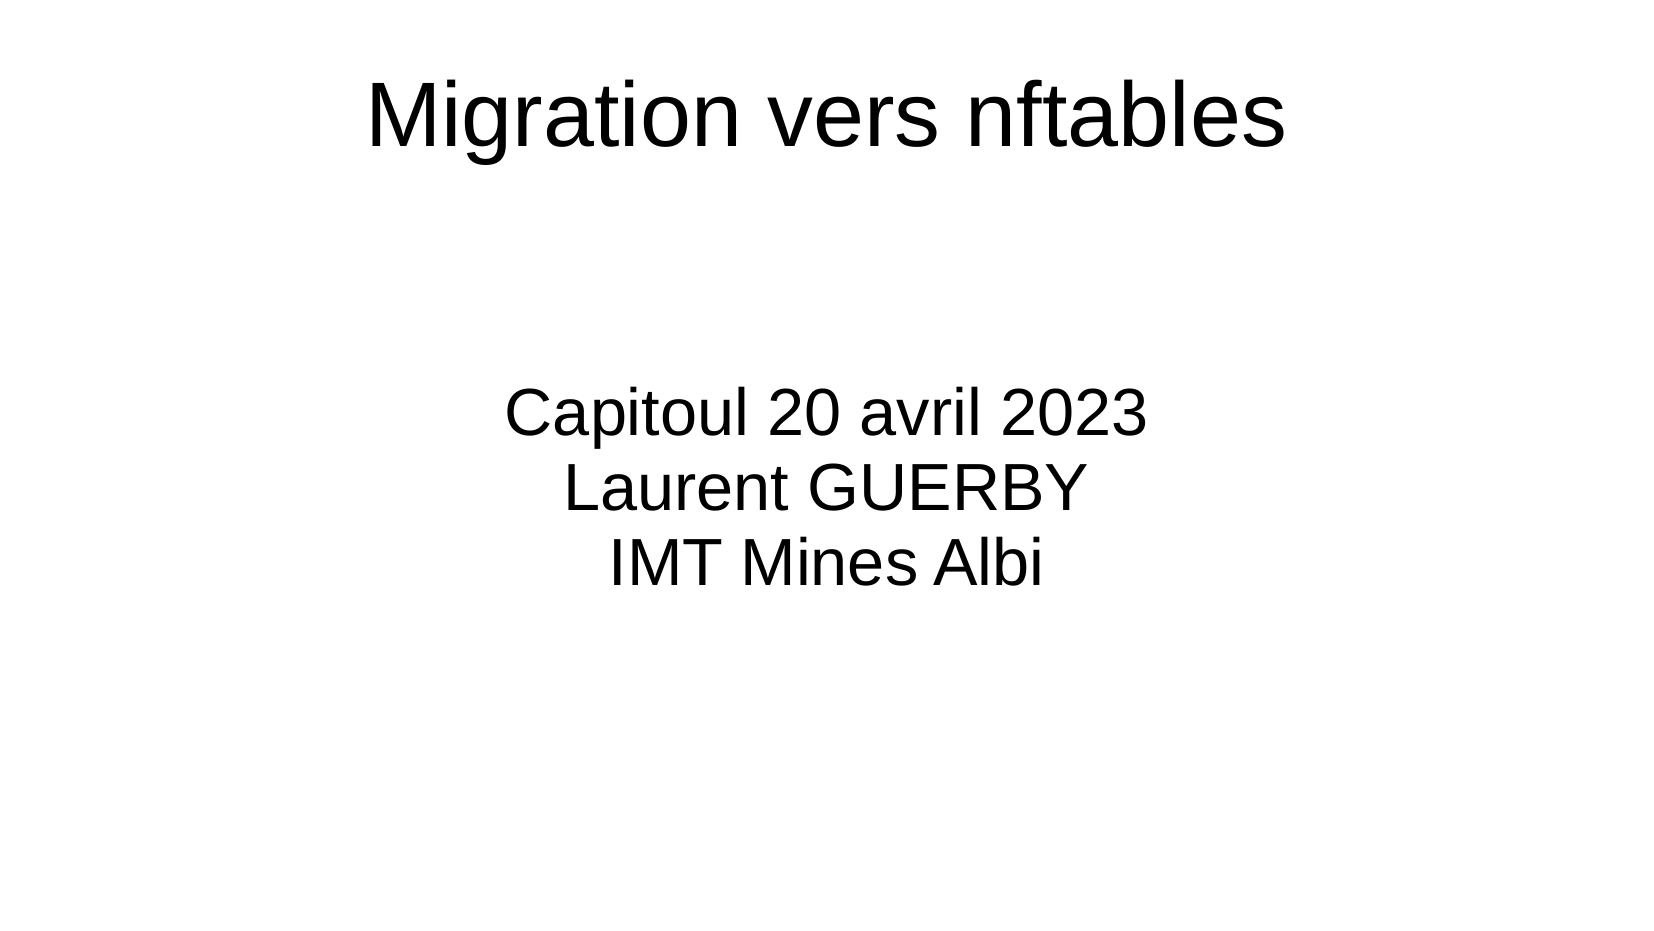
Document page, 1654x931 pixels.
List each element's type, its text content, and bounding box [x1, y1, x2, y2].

subtitle Capitoul 20 avril 2023 Laurent GUERBY IMT Mines Albi [82, 217, 1571, 758]
title Migration vers nftables [82, 37, 1571, 193]
